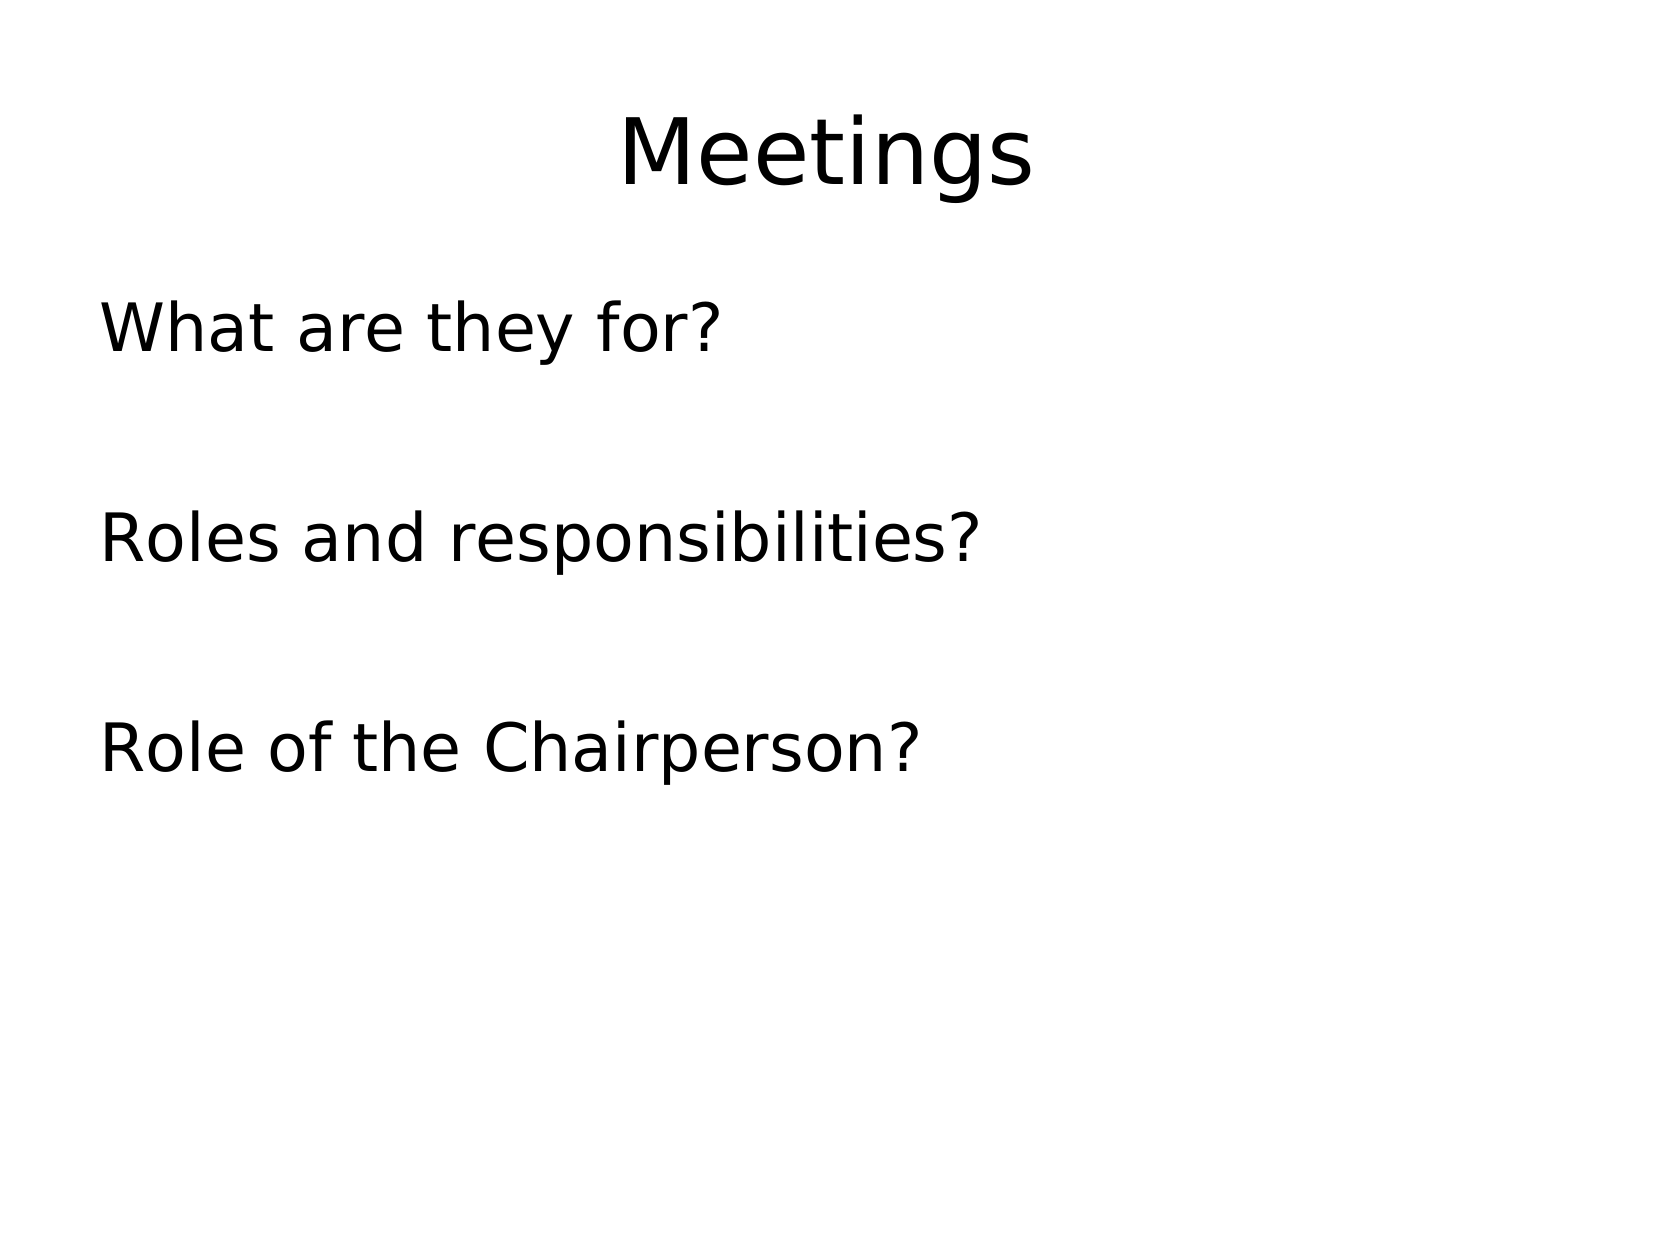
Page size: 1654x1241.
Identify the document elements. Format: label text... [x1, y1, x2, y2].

list What are they for? Roles and responsibilities? Role of the Chairperson? [82, 290, 1571, 1109]
title Meetings [82, 49, 1571, 257]
